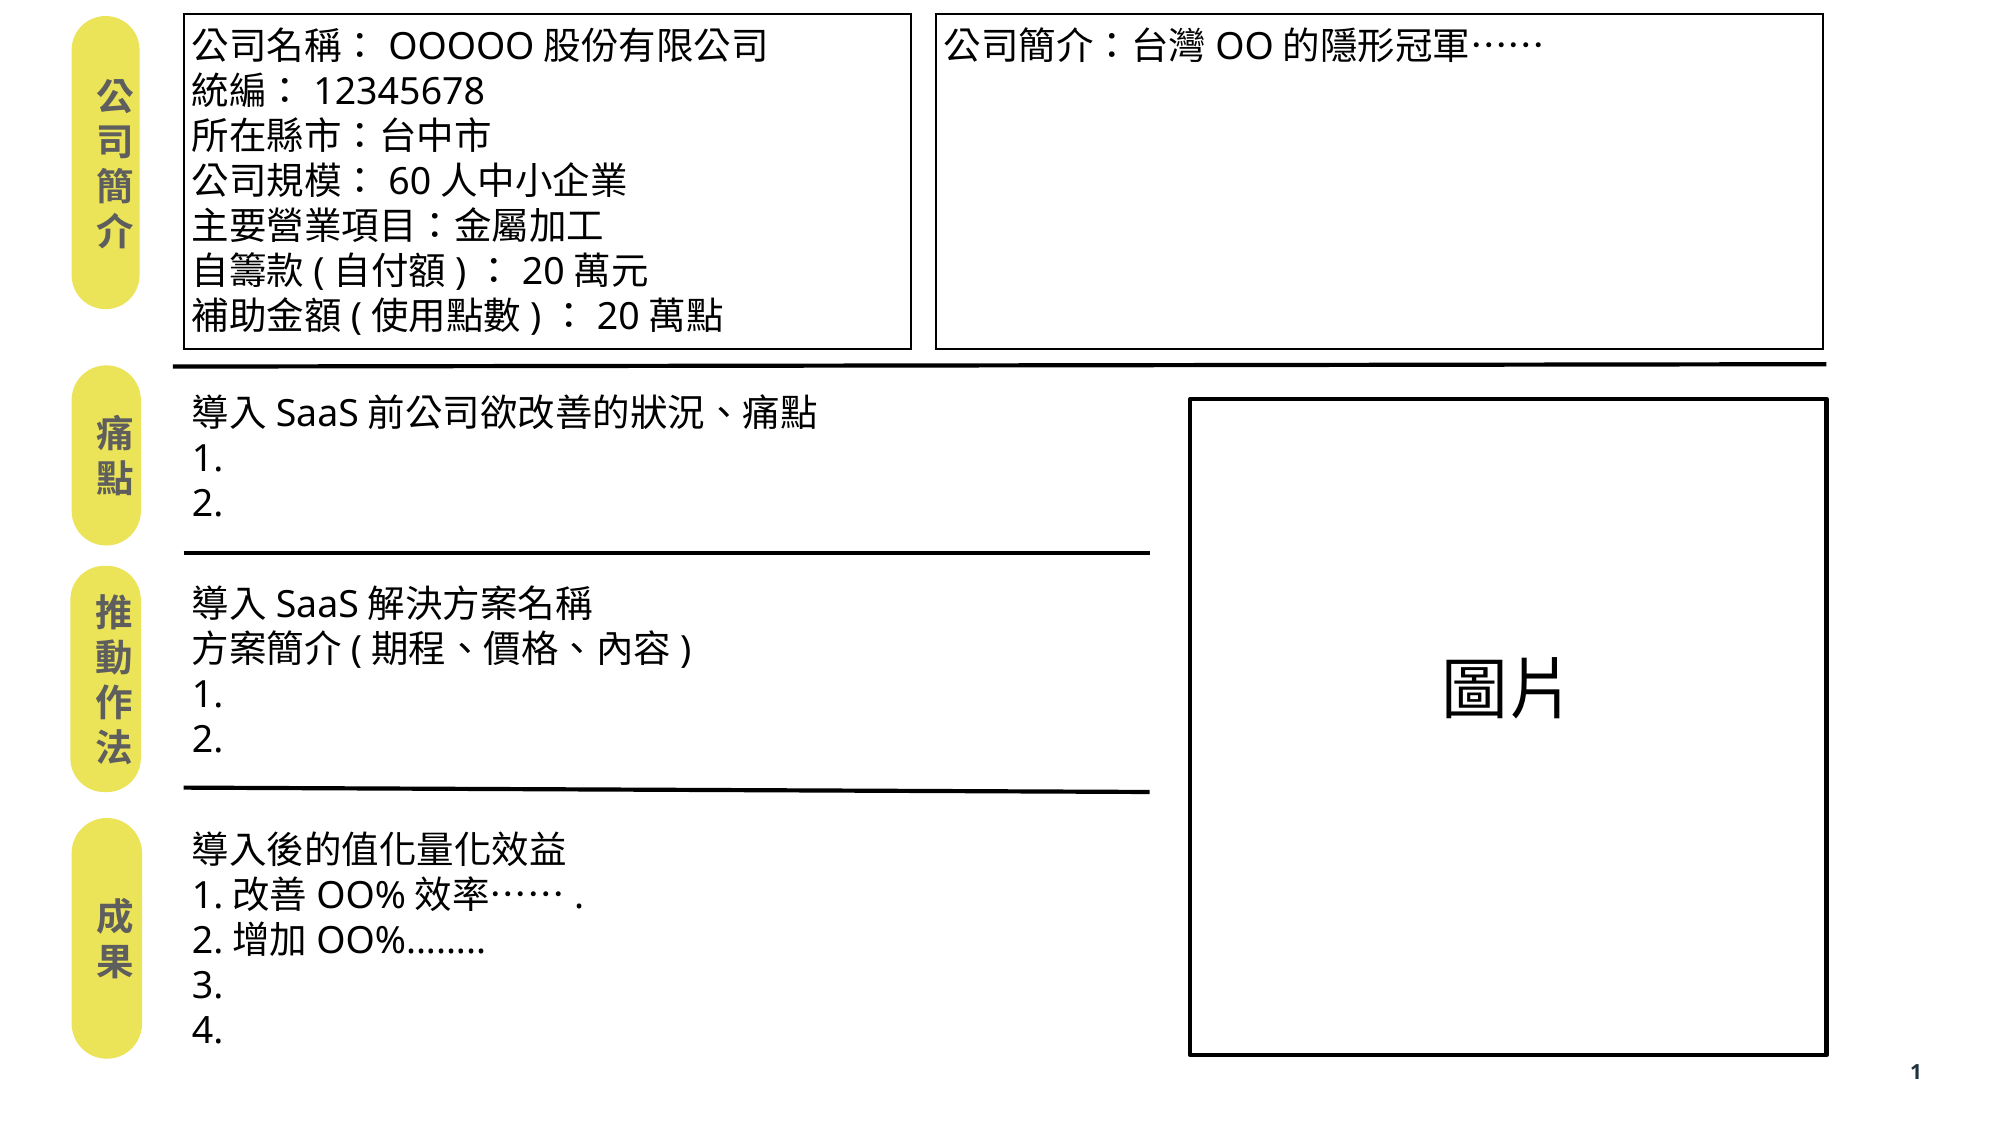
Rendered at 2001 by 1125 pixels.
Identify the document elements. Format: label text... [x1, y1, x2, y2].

text_box 圖片 [1190, 399, 1826, 1055]
text_box 推動作法 [70, 565, 141, 793]
text_box 導入SaaS解決方案名稱 方案簡介(期程、價格、內容) 1. 2. [183, 571, 951, 771]
text_box 痛點 [71, 365, 141, 546]
text_box 公司名稱：OOOOO股份有限公司 統編：12345678 所在縣市：台中市 公司規模：60人中小企業 主要營業項目：金屬加工 自籌款(自付額)：20萬元 補助金額(使用點數)：20萬點 [183, 13, 911, 349]
text_box 導入後的值化量化效益 1.改善OO%效率……. 2.增加OO%........ 3. 4. [183, 817, 951, 1062]
text_box 公司簡介：台灣OO的隱形冠軍…… [935, 13, 1823, 349]
text_box 公司簡介 [71, 16, 140, 310]
text_box 成果 [71, 817, 143, 1059]
text_box 導入SaaS前公司欲改善的狀況、痛點 1. 2. [183, 380, 951, 534]
